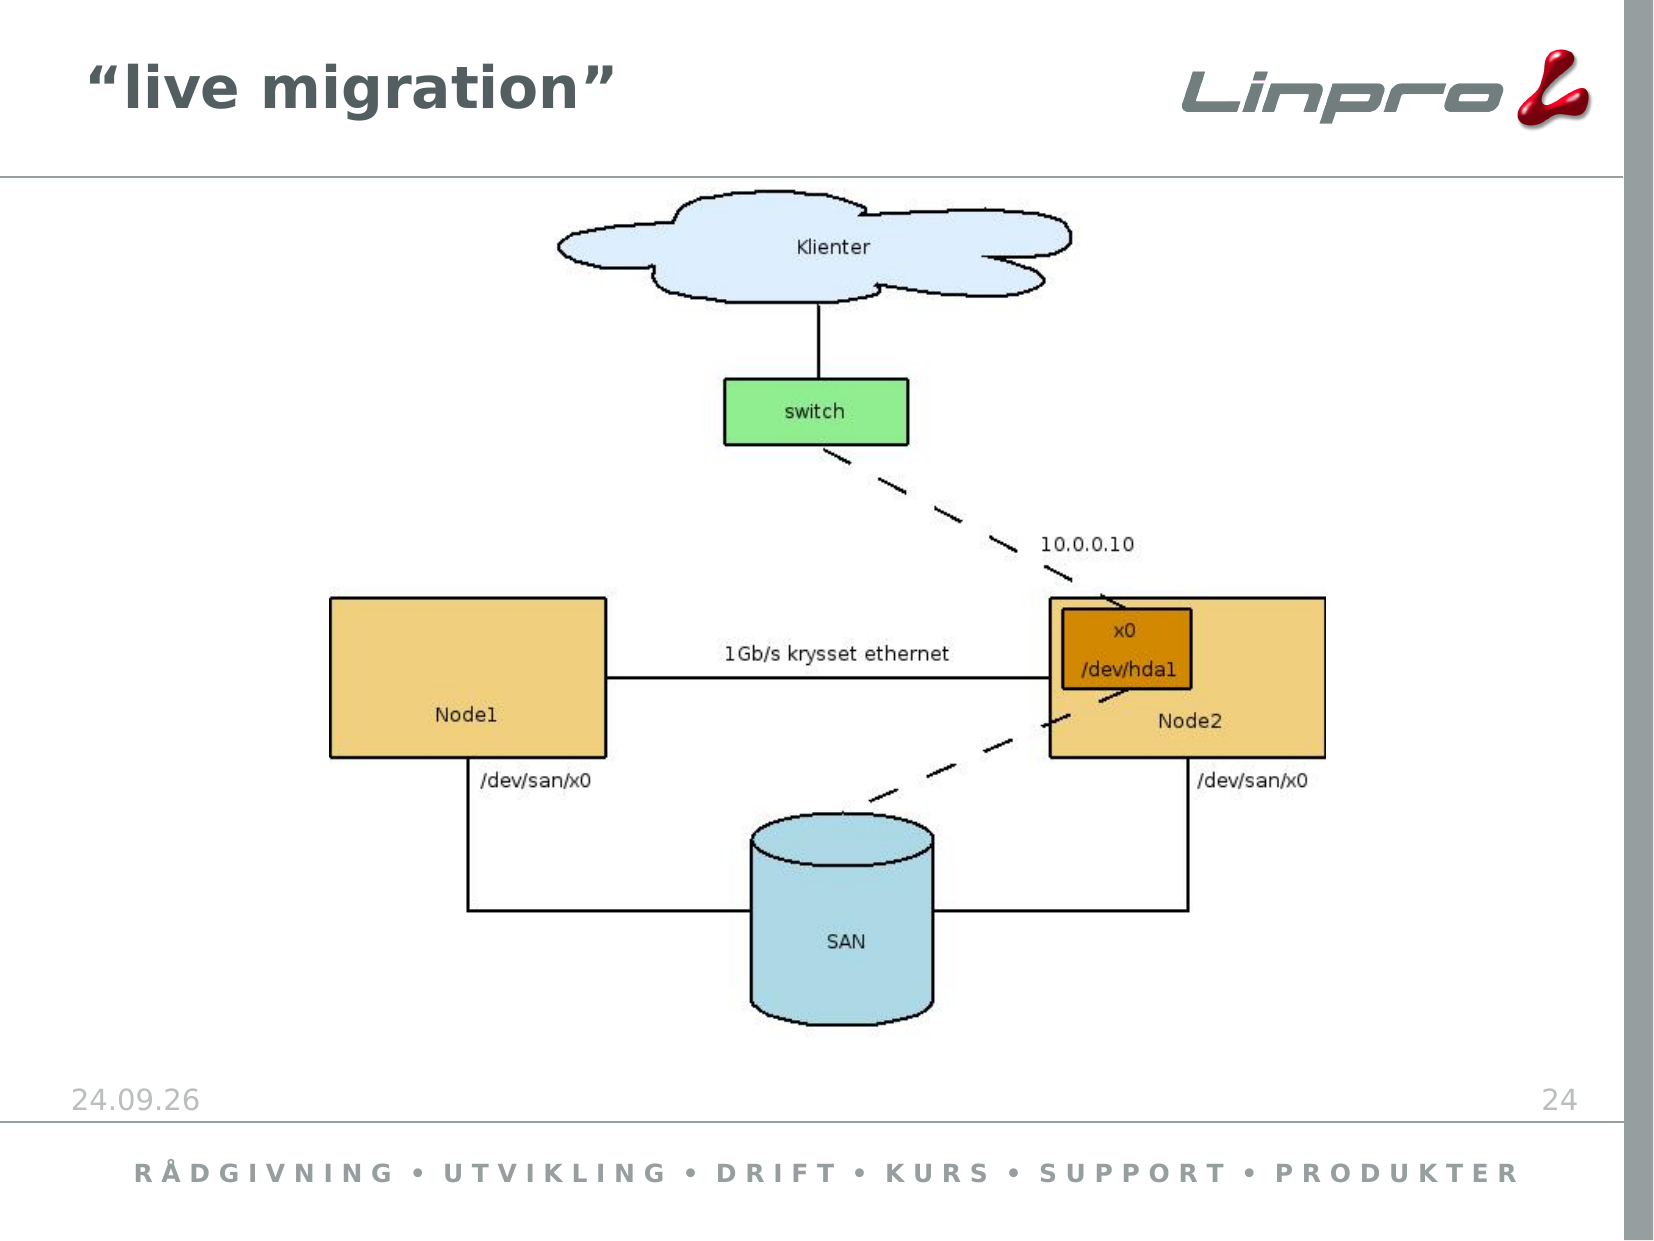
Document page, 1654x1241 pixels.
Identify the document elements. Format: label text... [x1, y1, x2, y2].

title “live migration” [84, 49, 1573, 128]
picture [1181, 47, 1595, 133]
picture [329, 187, 1326, 1055]
